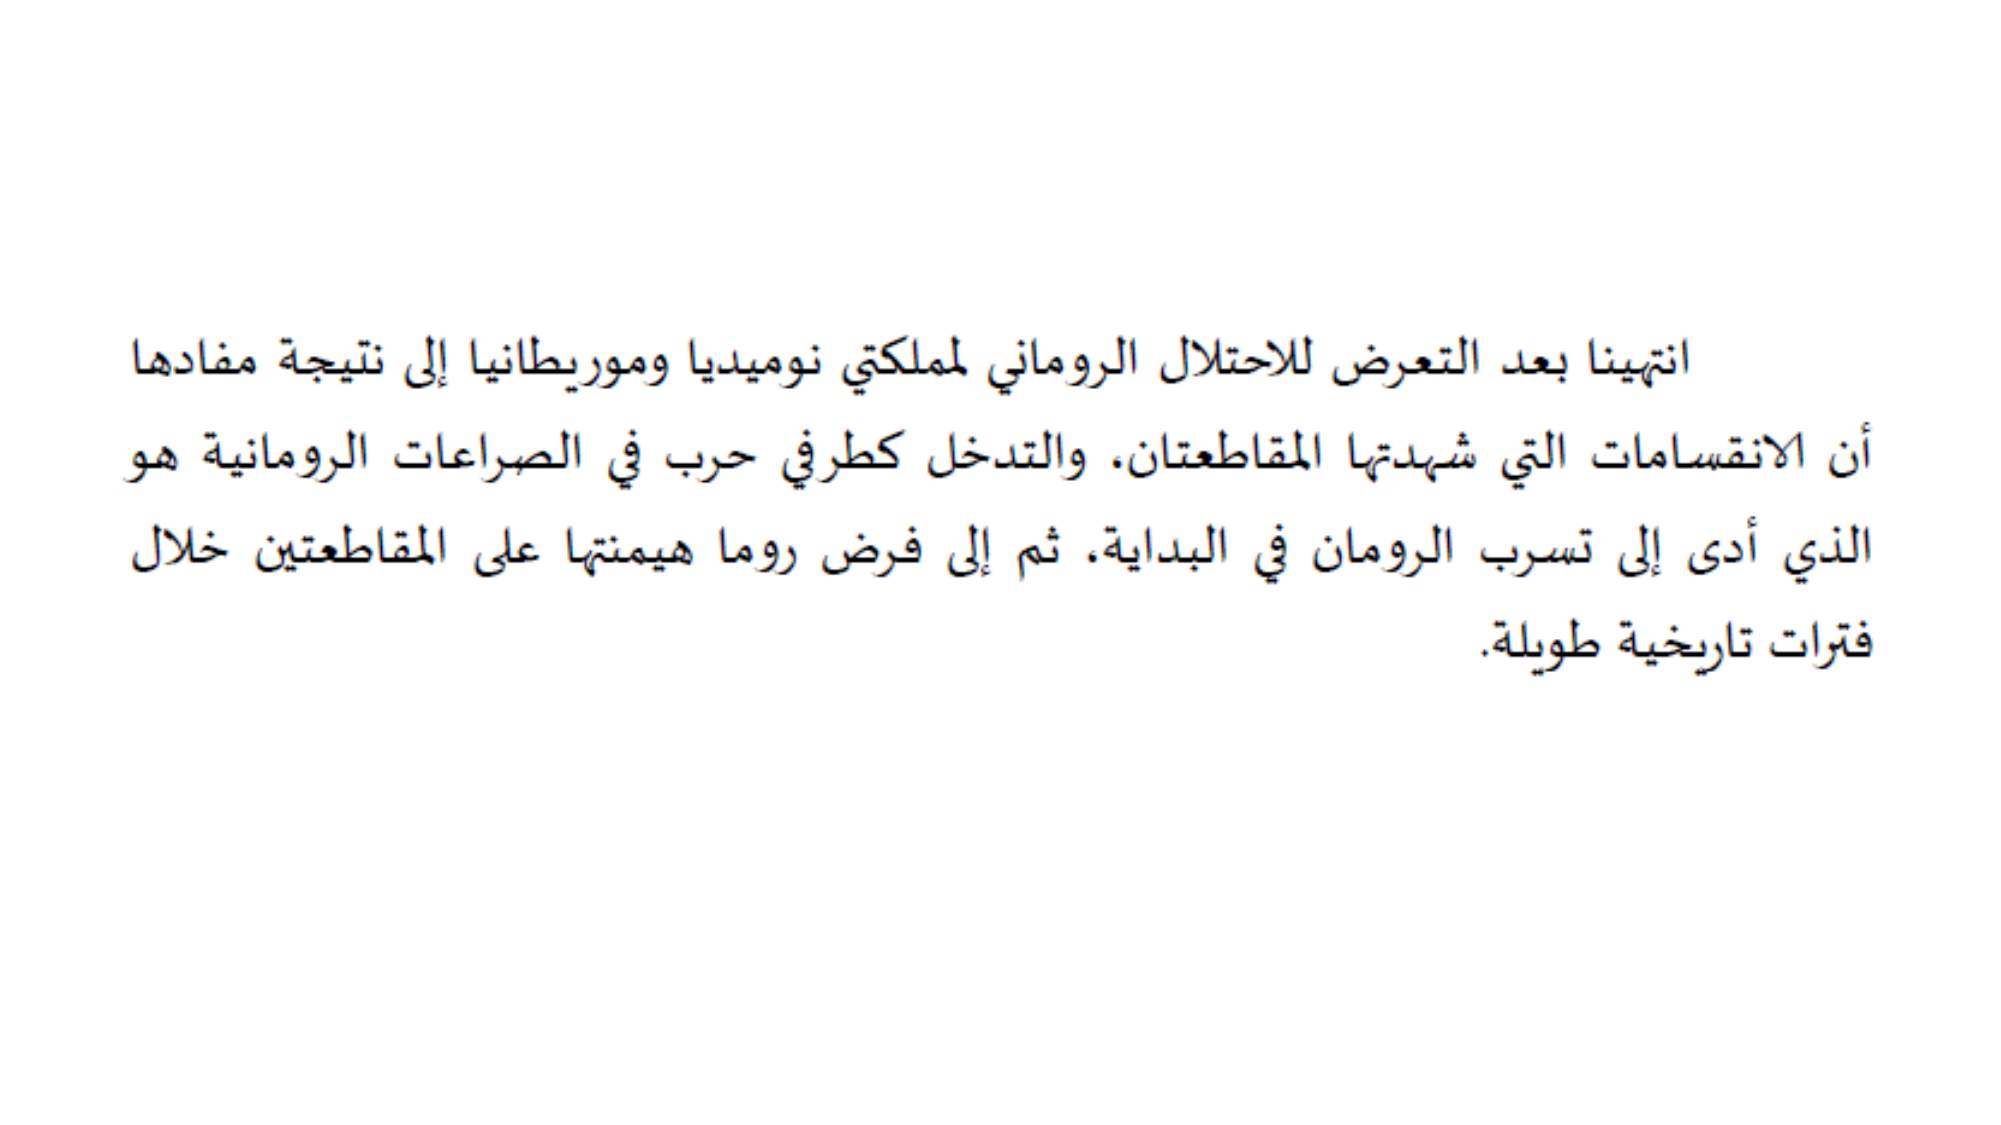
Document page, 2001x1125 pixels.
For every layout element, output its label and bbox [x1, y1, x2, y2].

picture [107, 314, 1893, 699]
